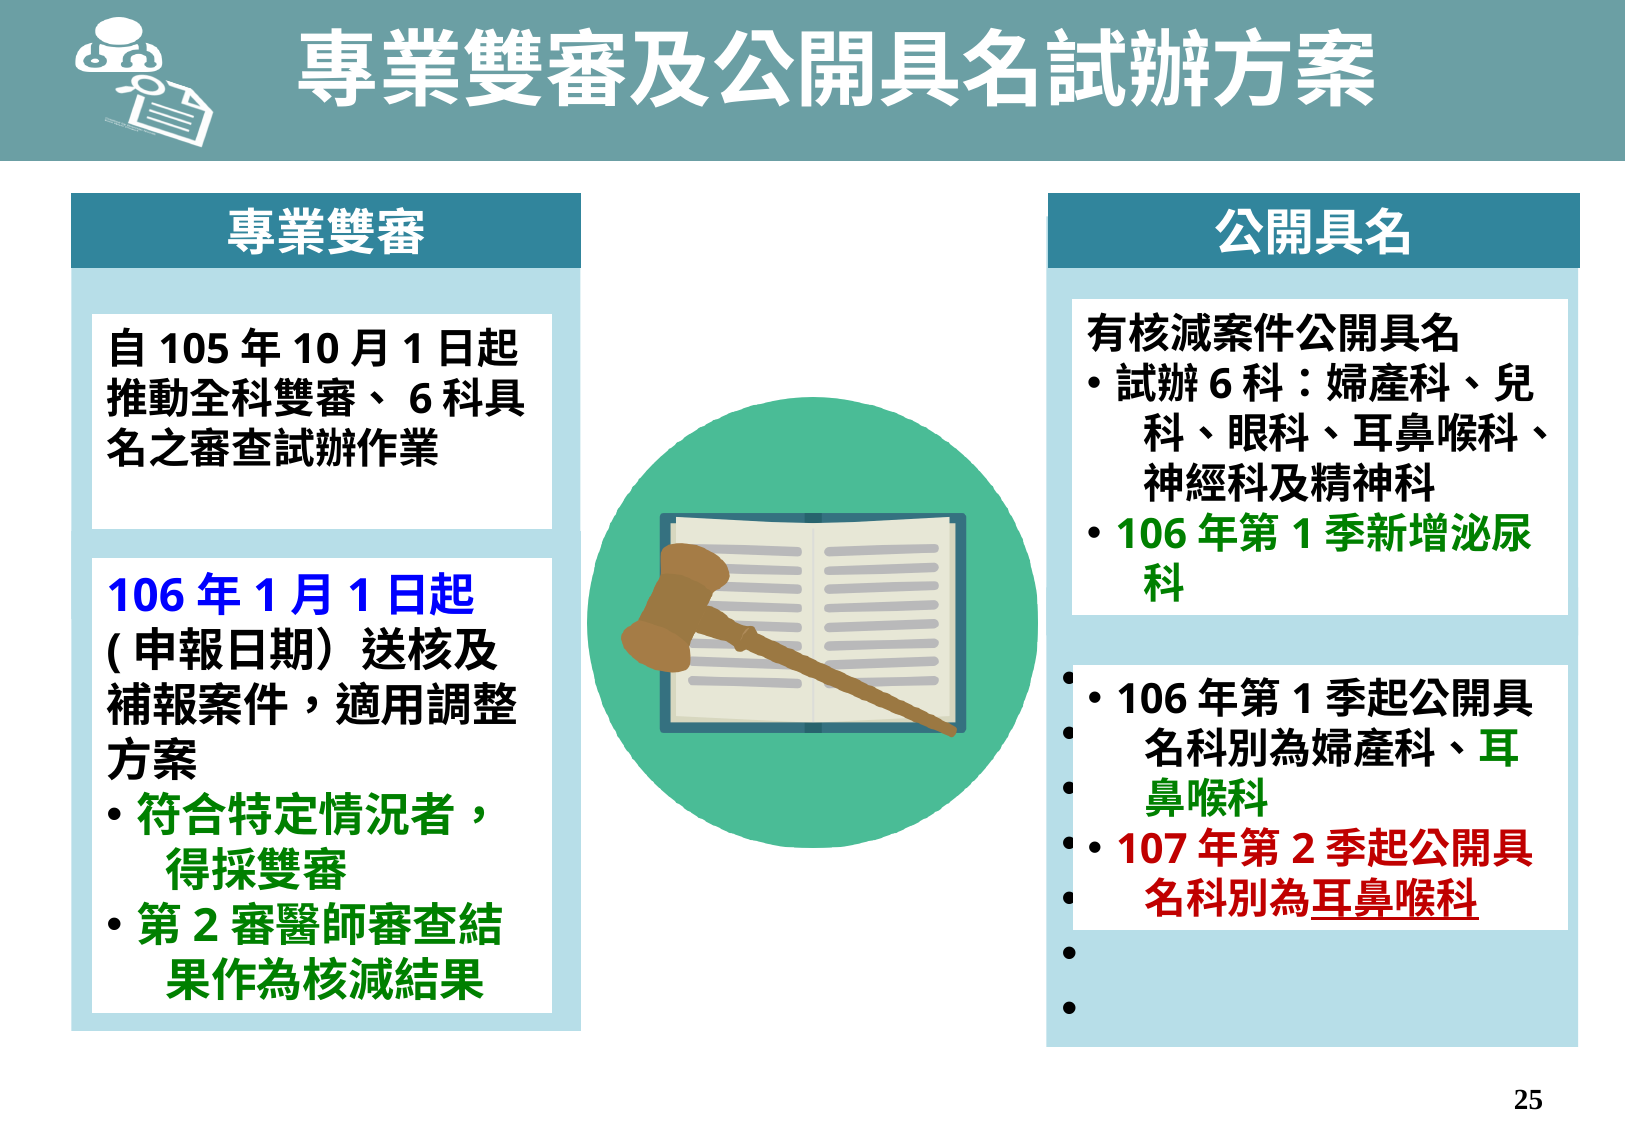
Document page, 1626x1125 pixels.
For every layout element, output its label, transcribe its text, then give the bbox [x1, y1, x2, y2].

text_box 公開具名 [1048, 193, 1580, 268]
picture [587, 397, 1038, 849]
text_box 專業雙審及公開具名試辦方案 [247, 8, 1427, 138]
text_box [71, 268, 581, 1031]
text_box 有核減案件公開具名 試辦6科：婦產科、兒科、眼科、耳鼻喉科、神經科及精神科 106年第1季新增泌尿科 [1072, 299, 1568, 615]
text_box 106年1月1日起(申報日期）送核及補報案件，適用調整方案 符合特定情況者，得採雙審 第2審醫師審查結果作為核減結果 [92, 558, 552, 1013]
text_box [1046, 216, 1579, 1047]
text_box <編號> [1498, 1066, 1616, 1125]
picture [0, 0, 1625, 161]
text_box 專業雙審 [71, 193, 581, 268]
text_box 自105年10月1日起推動全科雙審、6科具名之審查試辦作業 [92, 314, 552, 529]
text_box 106年第1季起公開具名科別為婦產科、耳鼻喉科 107年第2季起公開具名科別為耳鼻喉科 [1073, 665, 1568, 930]
